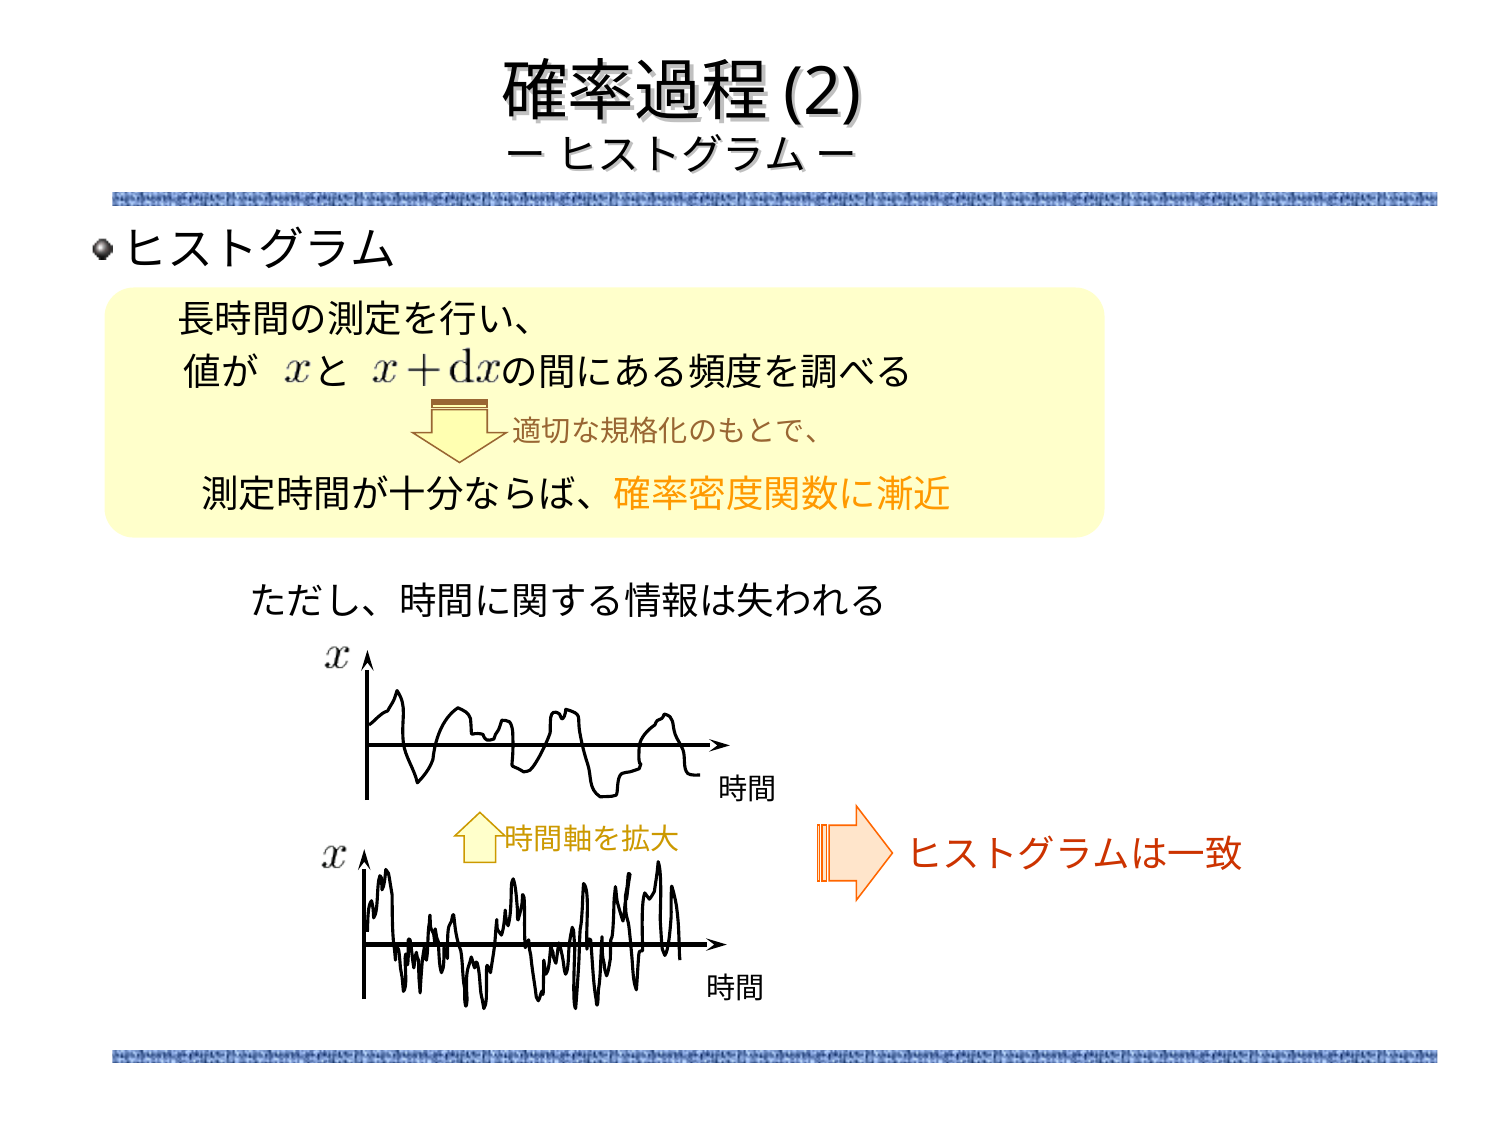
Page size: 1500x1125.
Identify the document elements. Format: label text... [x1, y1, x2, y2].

chart [280, 351, 316, 390]
text_box ヒストグラムは一致 [890, 822, 1258, 883]
text_box [454, 812, 489, 863]
text_box [829, 805, 890, 901]
picture [112, 1050, 1438, 1063]
text_box 時間軸を拡大 [489, 812, 696, 863]
chart [320, 637, 355, 676]
picture [112, 192, 1438, 206]
text_box 時間 [703, 762, 793, 813]
chart [317, 836, 352, 875]
text_box 時間 [691, 961, 780, 1013]
chart [368, 346, 505, 386]
text_box 測定時間が十分ならば、確率密度関数に漸近 [186, 462, 967, 523]
text_box [822, 825, 827, 881]
title 確率過程 (2) ー ヒストグラム ー [137, 37, 1225, 188]
list ヒストグラム [74, 212, 1451, 1025]
text_box ただし、時間に関する情報は失われる [234, 569, 971, 630]
text_box [432, 404, 487, 408]
text_box [412, 409, 507, 463]
text_box 長時間の測定を行い、 [162, 287, 1288, 348]
text_box 適切な規格化のもとで、 [498, 404, 850, 455]
